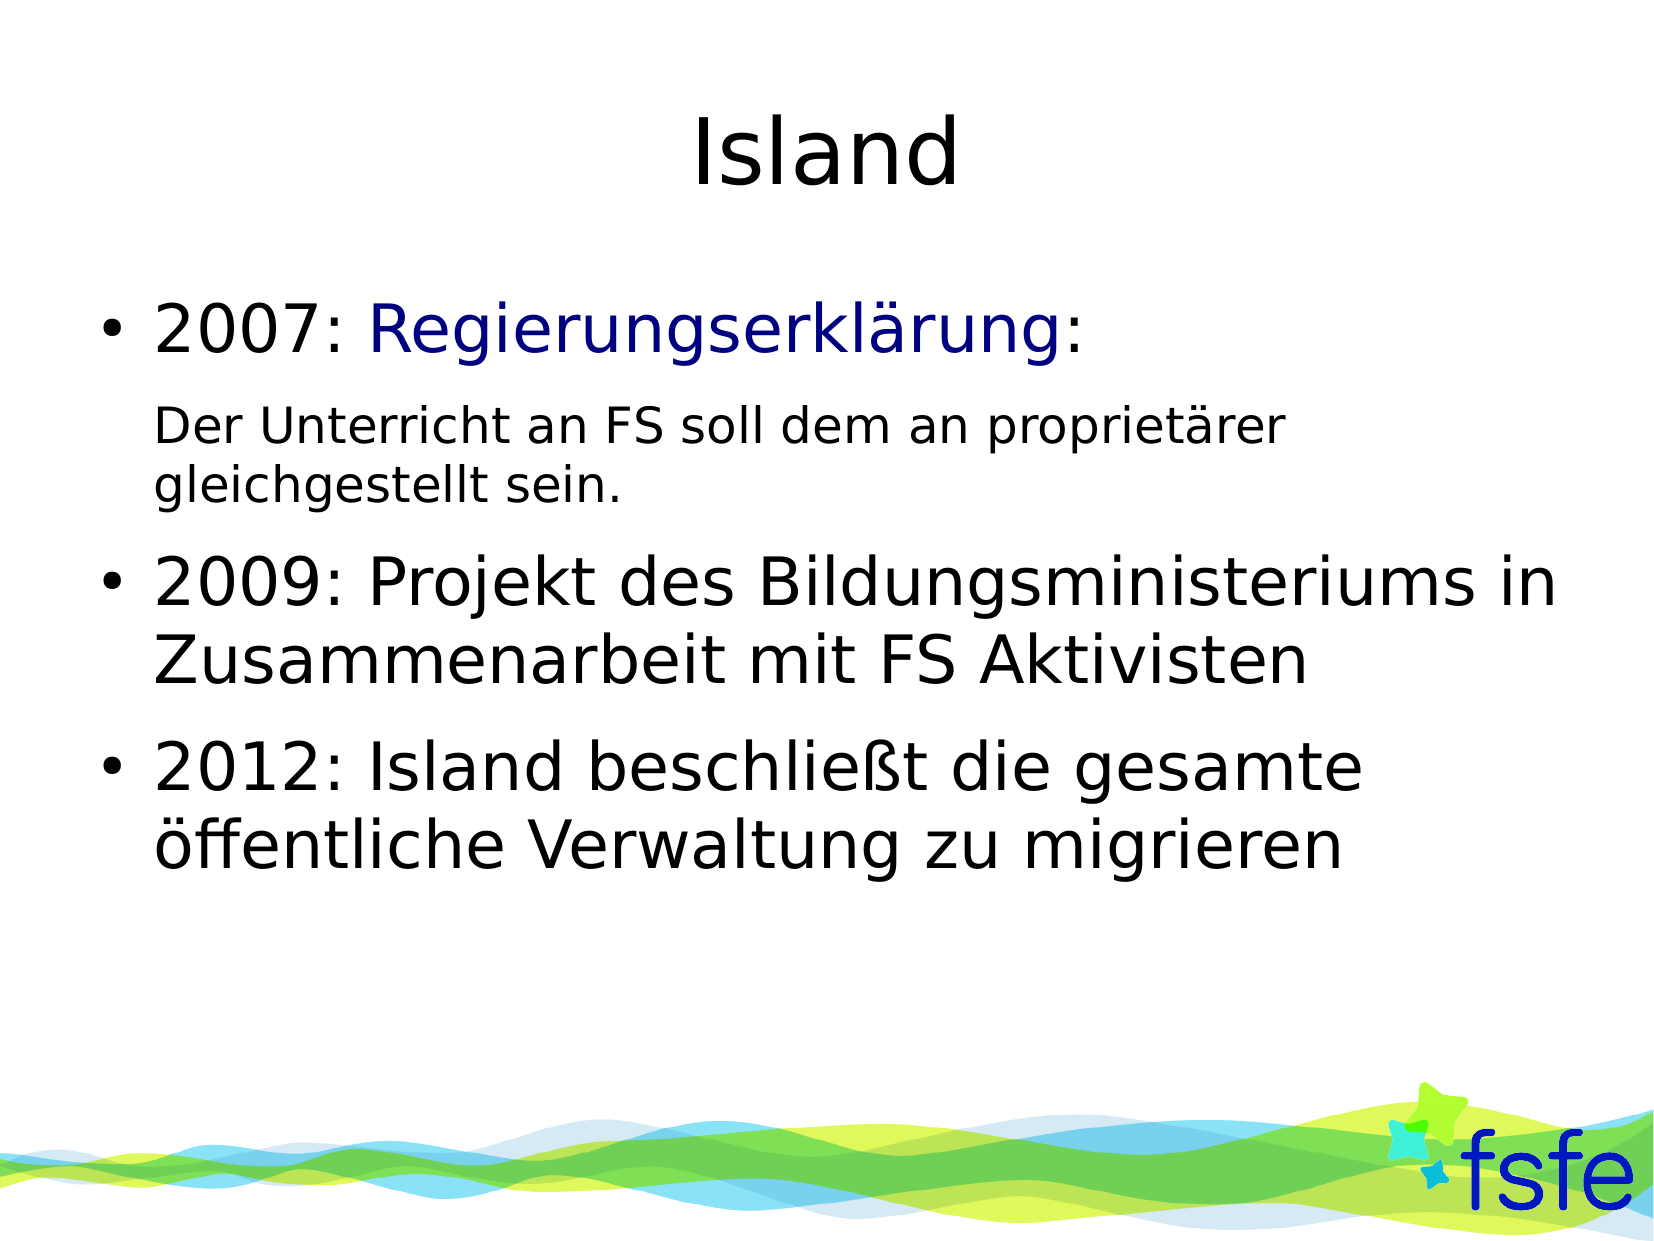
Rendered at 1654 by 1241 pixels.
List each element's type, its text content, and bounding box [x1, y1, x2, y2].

title Island [82, 49, 1571, 257]
list 2007: Regierungserklärung: Der Unterricht an FS soll dem an proprietärer gleichgestellt sein. 2009: Projekt des Bildungsministeriums in Zusammenarbeit mit FS Aktivisten 2012: Island beschließt die gesamte öffentliche Verwaltung zu migrieren [82, 290, 1571, 1010]
picture [0, 1081, 1654, 1241]
